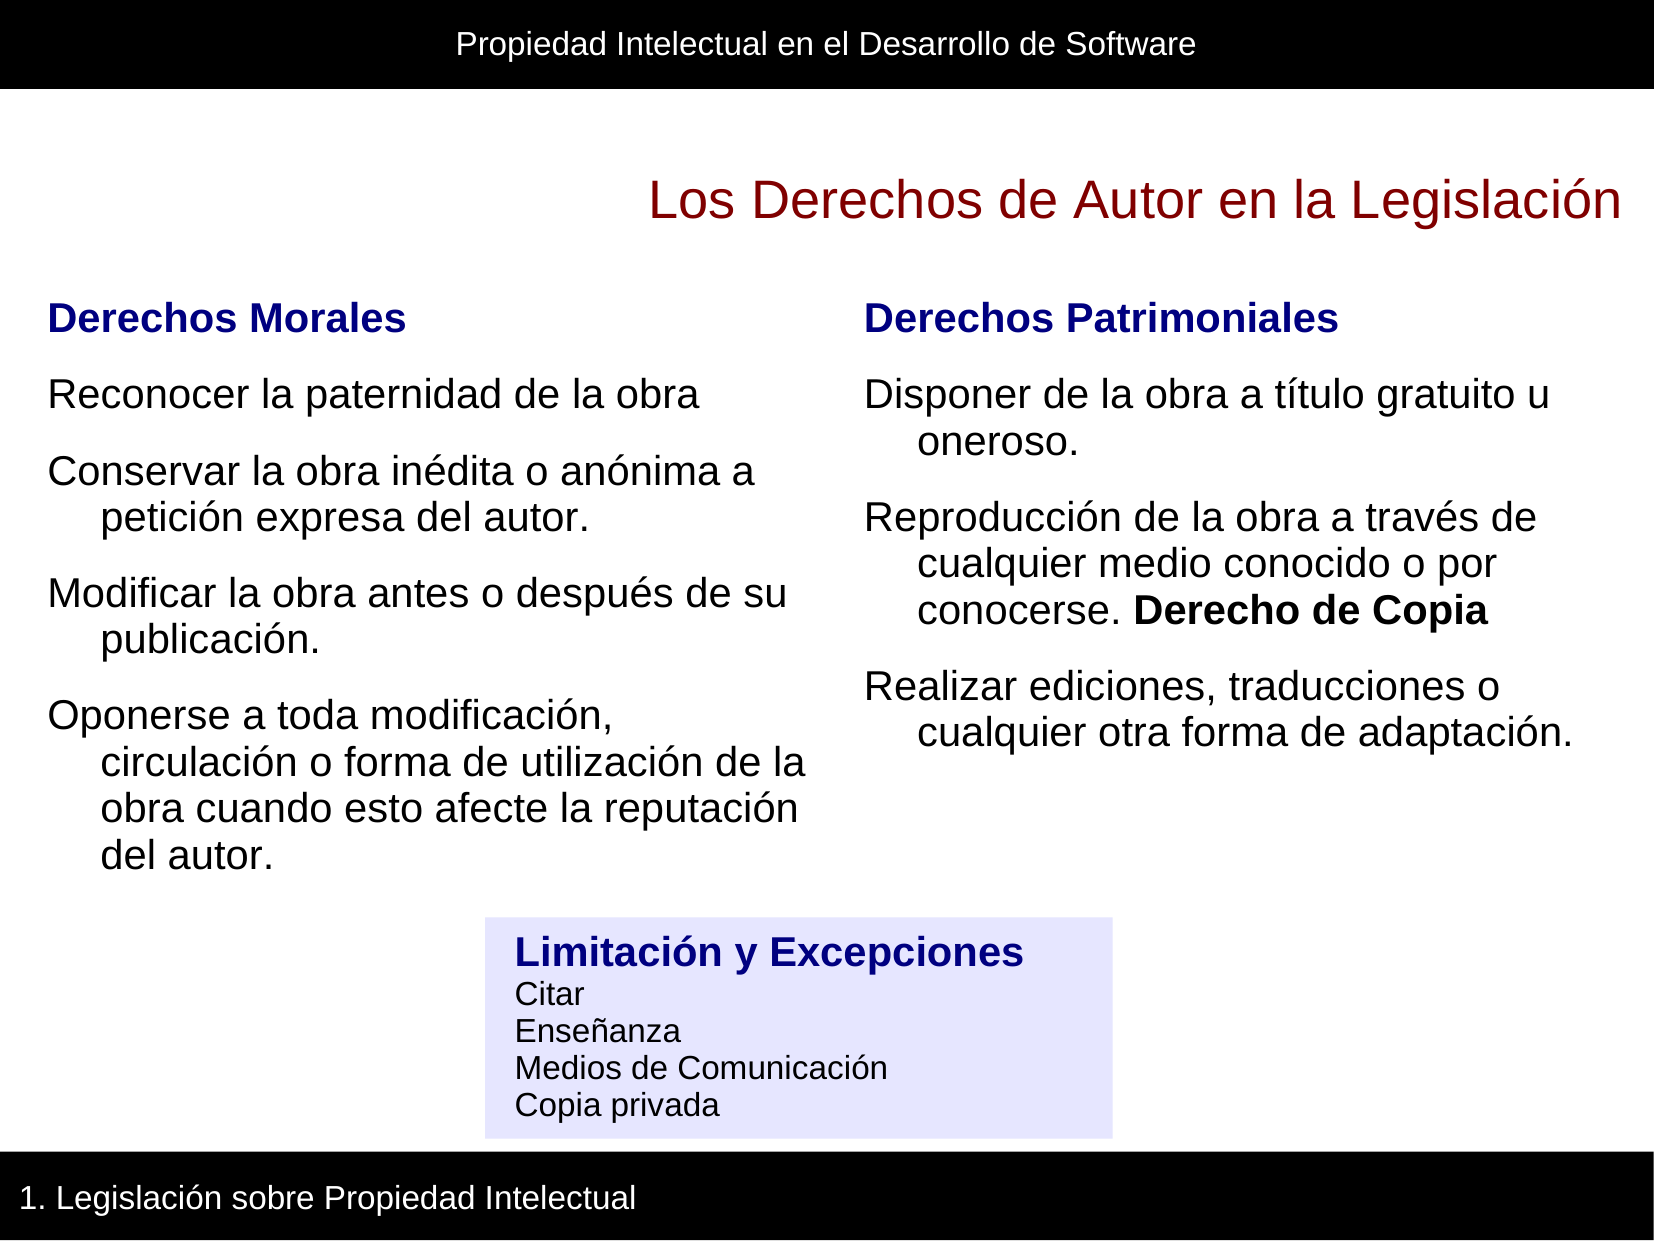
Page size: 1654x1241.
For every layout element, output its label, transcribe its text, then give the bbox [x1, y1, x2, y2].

text_box Limitación y Excepciones Citar Enseñanza Medios de Comunicación Copia privada [485, 917, 1113, 1139]
title Los Derechos de Autor en la Legislación [147, 147, 1625, 252]
list Derechos Morales Reconocer la paternidad de la obra Conservar la obra inédita o anónima a petición expresa del autor. Modificar la obra antes o después de su publicación. Oponerse a toda modificación, circulación o forma de utilización de la obra cuando esto afecte la reputación del autor. [29, 295, 808, 1122]
list Derechos Patrimoniales Disponer de la obra a título gratuito u oneroso. Reproducción de la obra a través de cualquier medio conocido o por conocerse. Derecho de Copia Realizar ediciones, traducciones o cualquier otra forma de adaptación. [846, 295, 1625, 1122]
text_box 1. Legislación sobre Propiedad Intelectual [18, 1180, 795, 1218]
